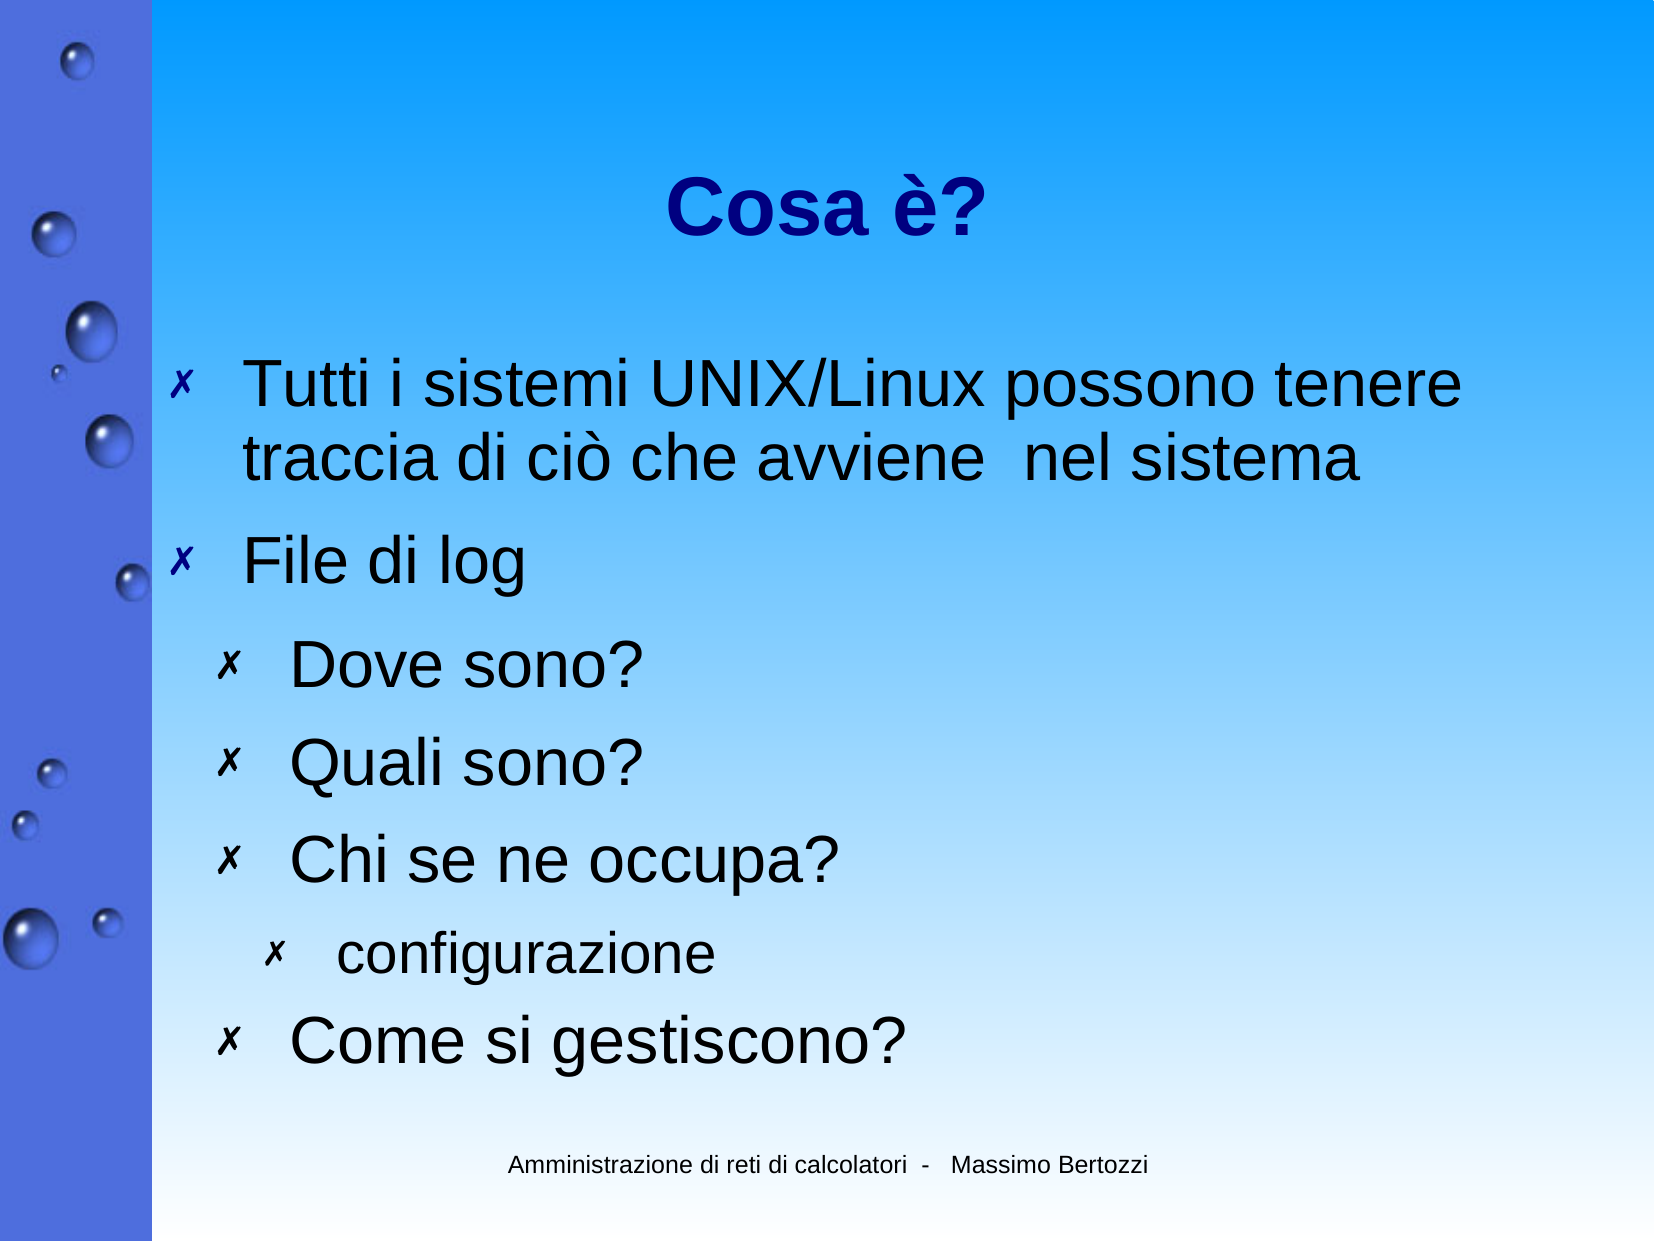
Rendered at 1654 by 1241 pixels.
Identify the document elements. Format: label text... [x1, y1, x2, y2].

picture [0, 0, 152, 1241]
title Cosa è? [121, 102, 1534, 311]
list Tutti i sistemi UNIX/Linux possono tenere traccia di ciò che avviene nel sistema File di log Dove sono? Quali sono? Chi se ne occupa? configurazione Come si gestiscono? [159, 346, 1572, 1128]
